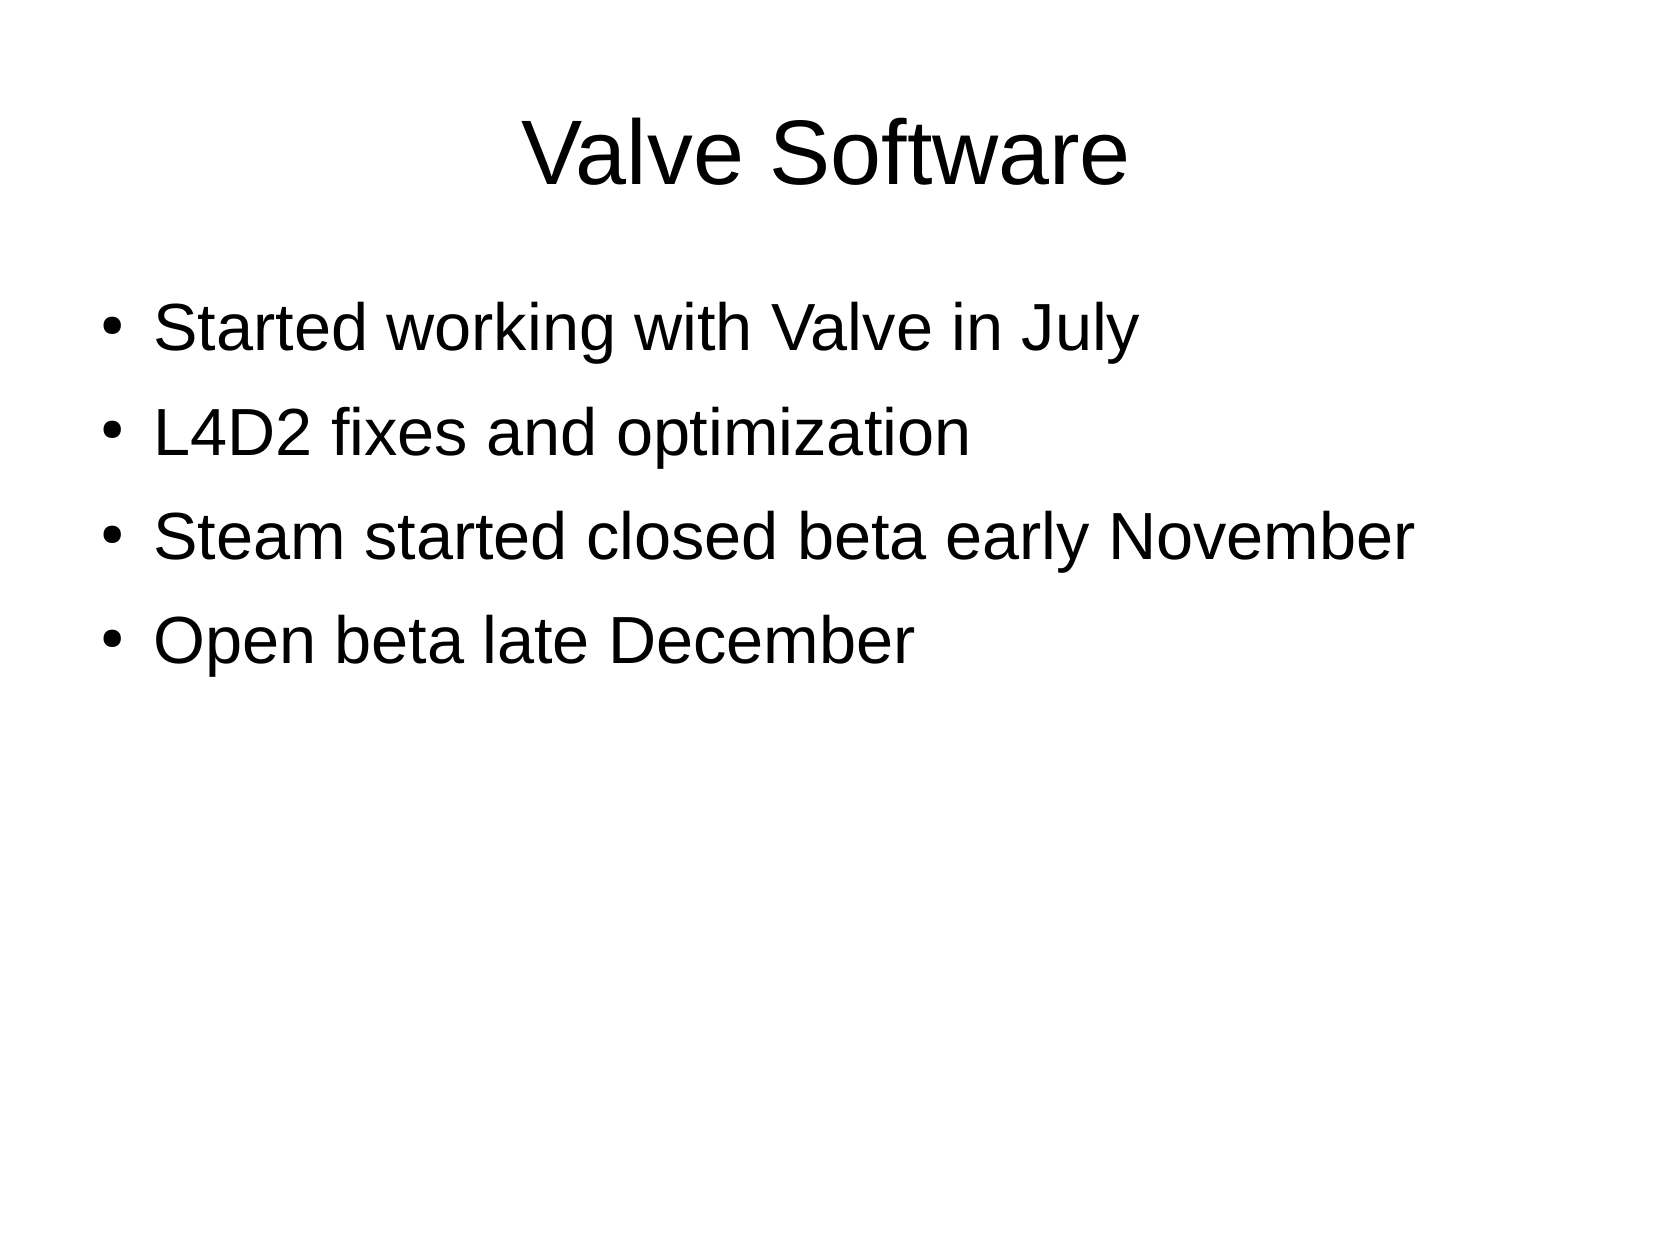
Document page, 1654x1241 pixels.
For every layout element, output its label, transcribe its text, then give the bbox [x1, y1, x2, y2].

list Started working with Valve in July L4D2 fixes and optimization Steam started closed beta early November Open beta late December [82, 290, 1538, 1010]
title Valve Software [82, 49, 1571, 257]
